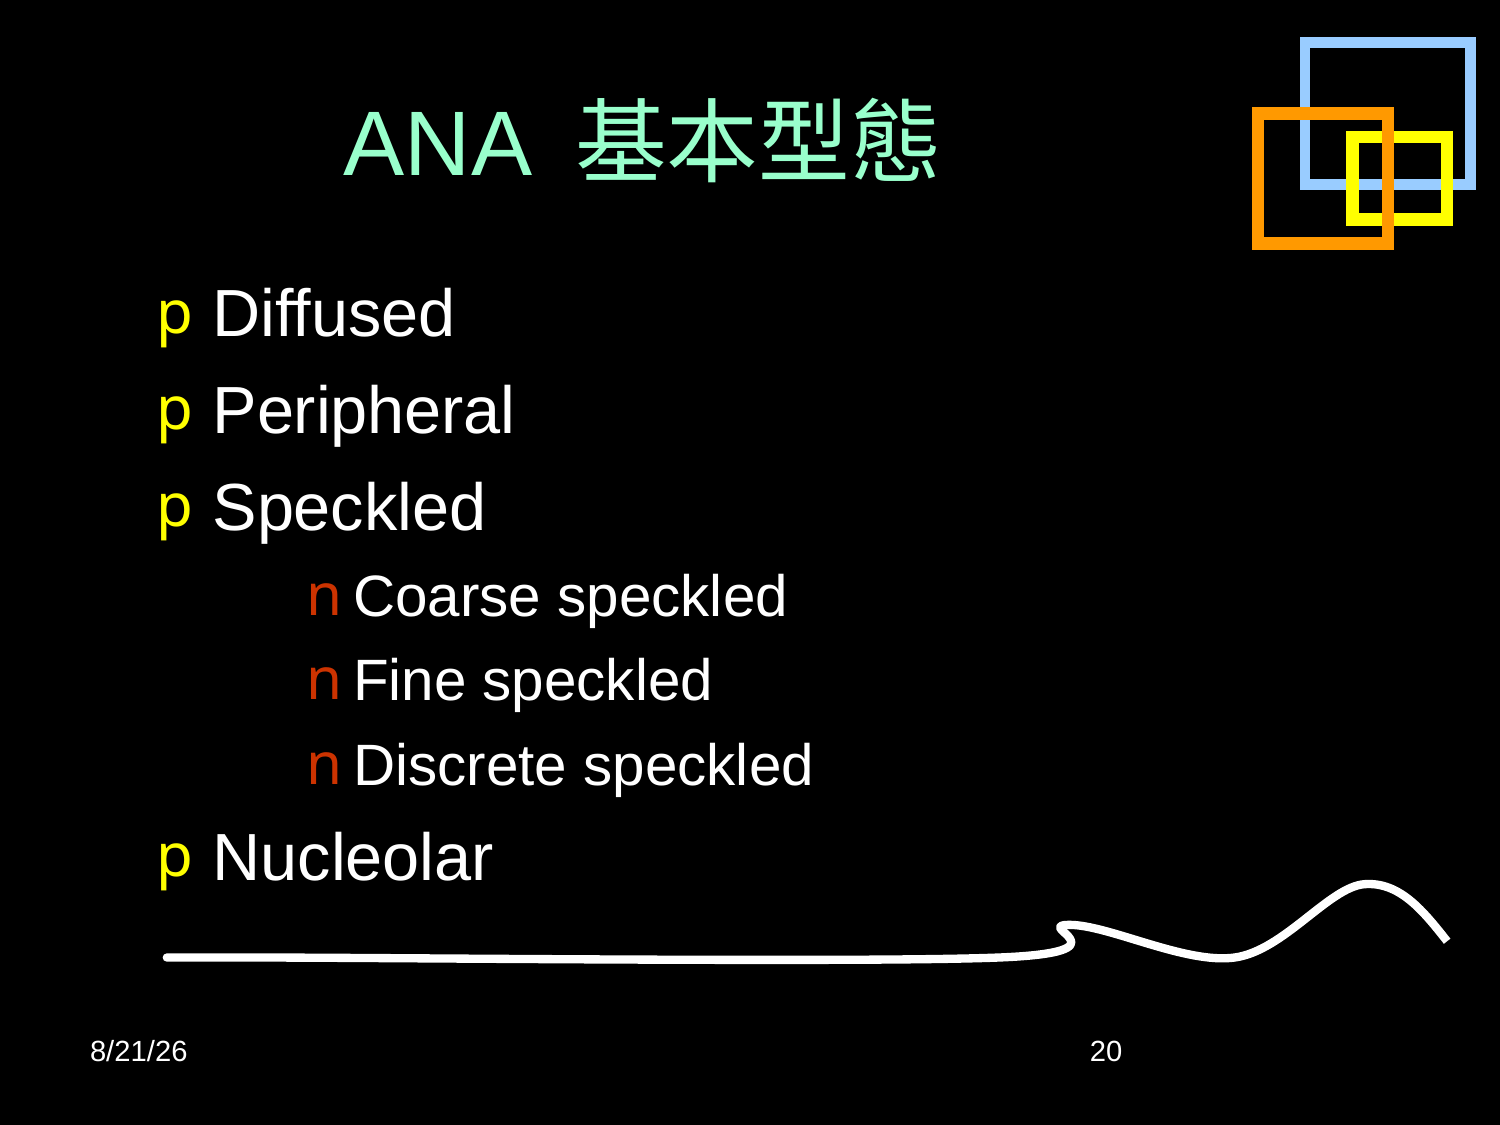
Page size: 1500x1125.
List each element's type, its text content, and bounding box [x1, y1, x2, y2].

text_box [75, 1024, 426, 1103]
title ANA 基本型態 [75, 45, 1211, 233]
list Diffused Peripheral Speckled Coarse speckled Fine speckled Discrete speckled Nucleolar [141, 262, 1426, 1005]
text_box [1074, 1024, 1426, 1103]
